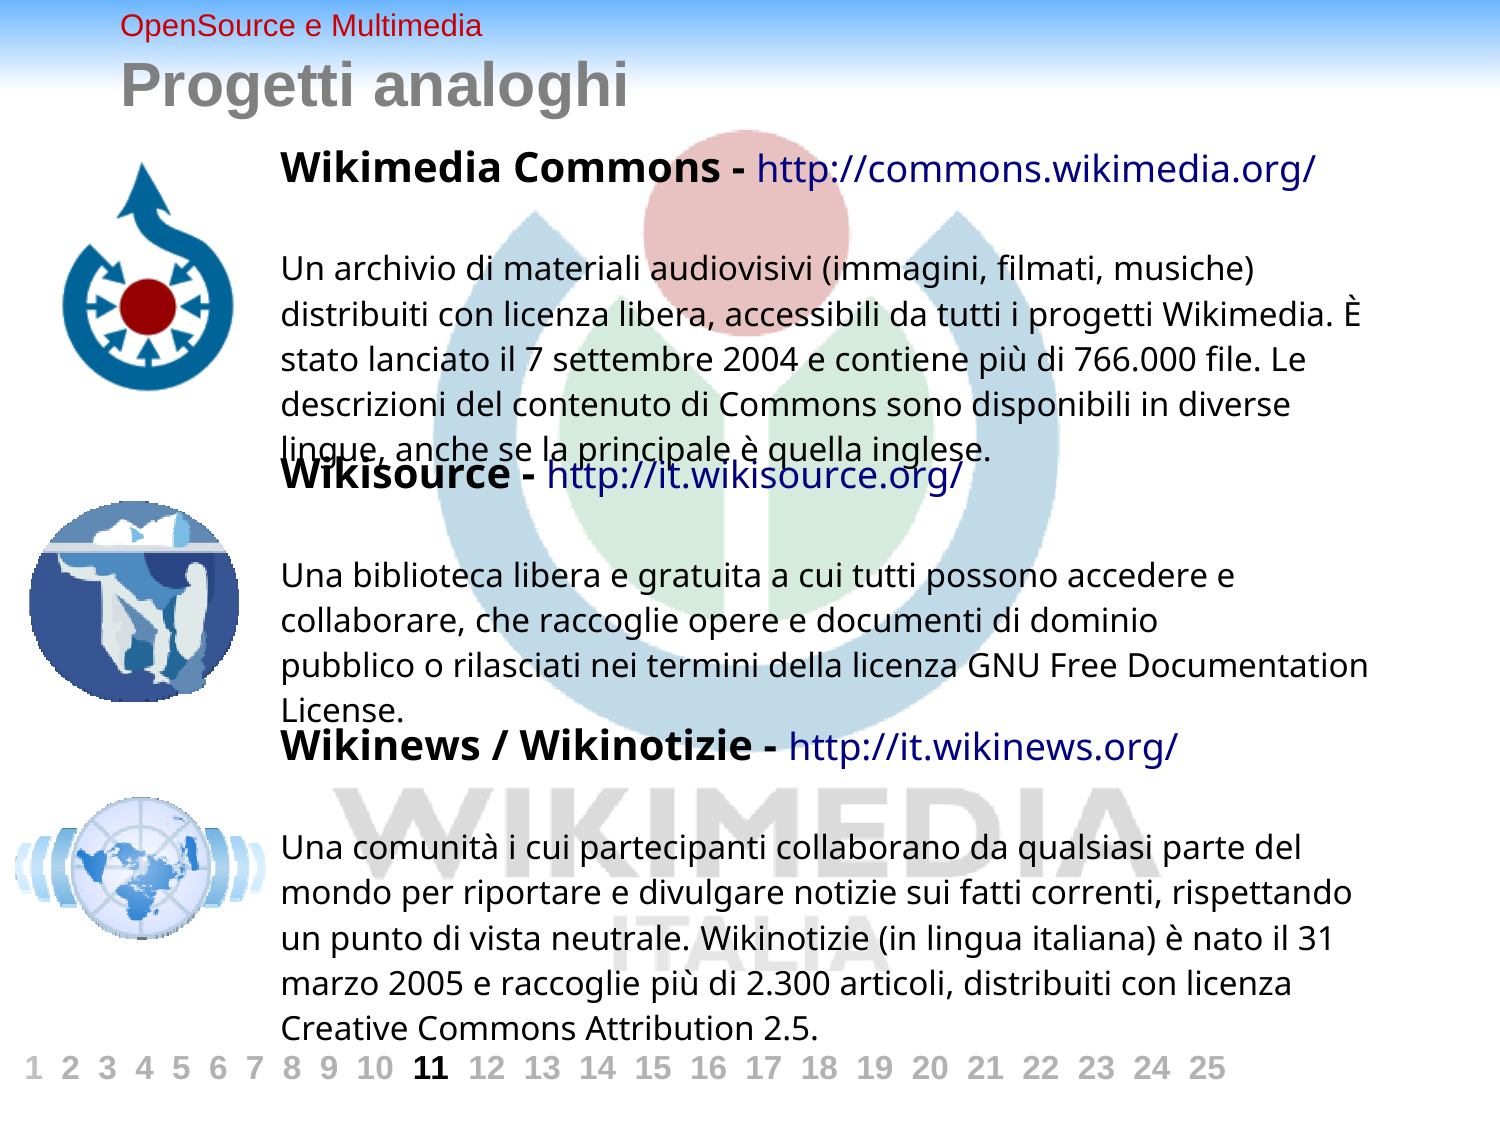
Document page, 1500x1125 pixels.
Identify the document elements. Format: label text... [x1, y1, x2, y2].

text_box Progetti analoghi [120, 50, 1479, 120]
text_box 1 2 3 4 5 6 7 8 9 10 11 12 13 14 15 16 17 18 19 20 21 22 23 24 25 [24, 1049, 1267, 1087]
picture [15, 91, 1426, 1069]
text_box Wikimedia Commons - http://commons.wikimedia.org/ Un archivio di materiali audiovisivi (immagini, filmati, musiche) distribuiti con licenza libera, accessibili da tutti i progetti Wikimedia. È stato lanciato il 7 settembre 2004 e contiene più di 766.000 file. Le descrizioni del contenuto di Commons sono disponibili in diverse lingue, anche se la principale è quella inglese. [265, 129, 1418, 421]
text_box Wikinews / Wikinotizie - http://it.wikinews.org/ Una comunità i cui partecipanti collaborano da qualsiasi parte del mondo per riportare e divulgare notizie sui fatti correnti, rispettando un punto di vista neutrale. Wikinotizie (in lingua italiana) è nato il 31 marzo 2005 e raccoglie più di 2.300 articoli, distribuiti con licenza Creative Commons Attribution 2.5. [265, 708, 1418, 1000]
text_box Wikisource - http://it.wikisource.org/ Una biblioteca libera e gratuita a cui tutti possono accedere e collaborare, che raccoglie opere e documenti di dominio pubblico o rilasciati nei termini della licenza GNU Free Documentation License. [265, 436, 1418, 690]
text_box [0, 0, 1500, 91]
text_box OpenSource e Multimedia [120, 7, 1479, 43]
